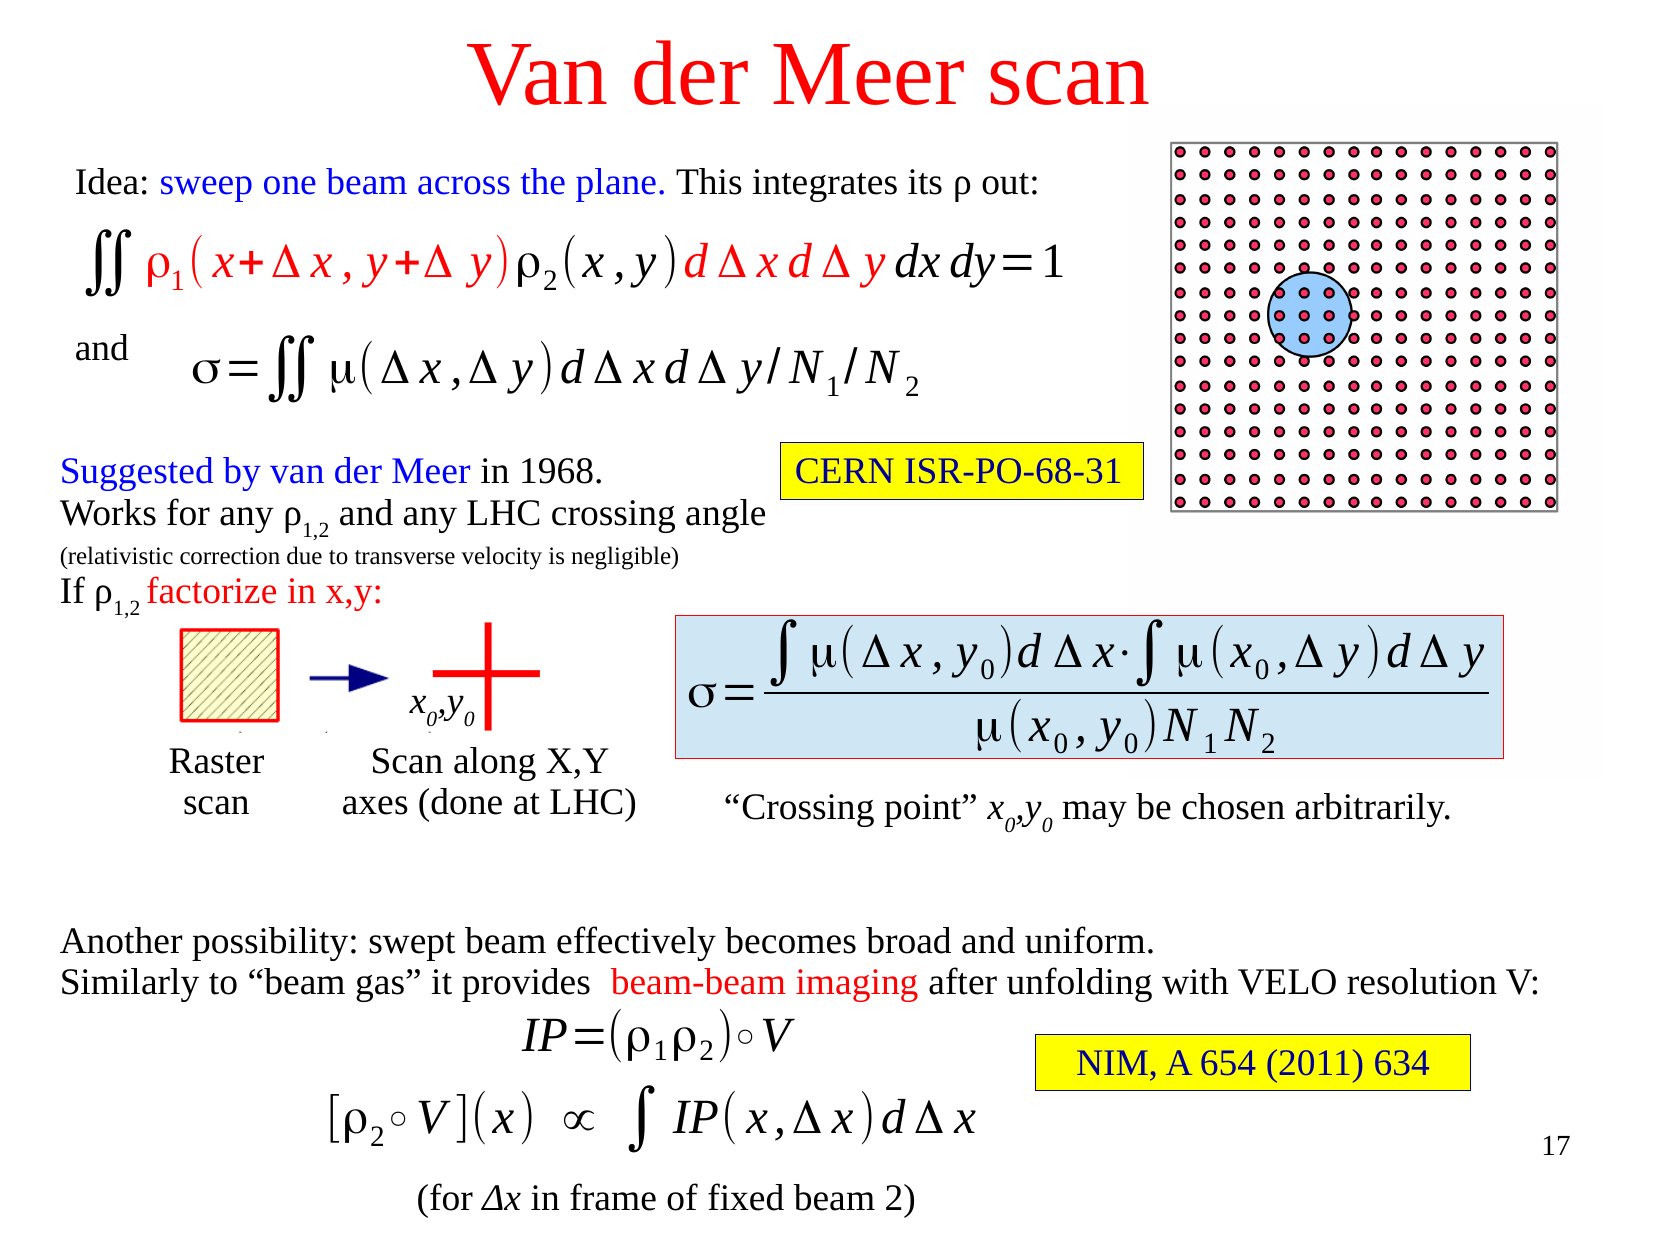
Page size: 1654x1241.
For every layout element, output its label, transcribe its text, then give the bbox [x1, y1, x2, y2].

text_box x0,y0 [394, 673, 590, 732]
text_box Van der Meer scan [23, 15, 1595, 154]
picture [1128, 104, 1602, 781]
picture [167, 619, 555, 733]
chart [506, 1005, 811, 1068]
chart [315, 1081, 991, 1156]
text_box Idea: sweep one beam across the plane. This integrates its ρ out: and [60, 153, 1083, 442]
text_box CERN ISR-PO-68-31 [780, 442, 1144, 500]
text_box Suggested by van der Meer in 1968. Works for any ρ1,2 and any LHC crossing angle (relativistic correction due to transverse velocity is negligible) If ρ1,2 factorize in x,y: “Crossing point” x0,y0 may be chosen arbitrarily. Another possibility: swept beam effectively becomes broad and uniform. Similarly to “beam gas” it provides beam-beam imaging after unfolding with VELO resolution V: [45, 442, 1576, 1210]
chart [675, 615, 1504, 759]
text_box NIM, A 654 (2011) 634 [1035, 1034, 1471, 1091]
text_box (for Δx in frame of fixed beam 2) [401, 1170, 1156, 1241]
chart [178, 331, 931, 406]
chart [66, 225, 1076, 299]
text_box Scan along X,Y axes (done at LHC) [324, 732, 655, 913]
text_box Raster scan [119, 732, 315, 831]
